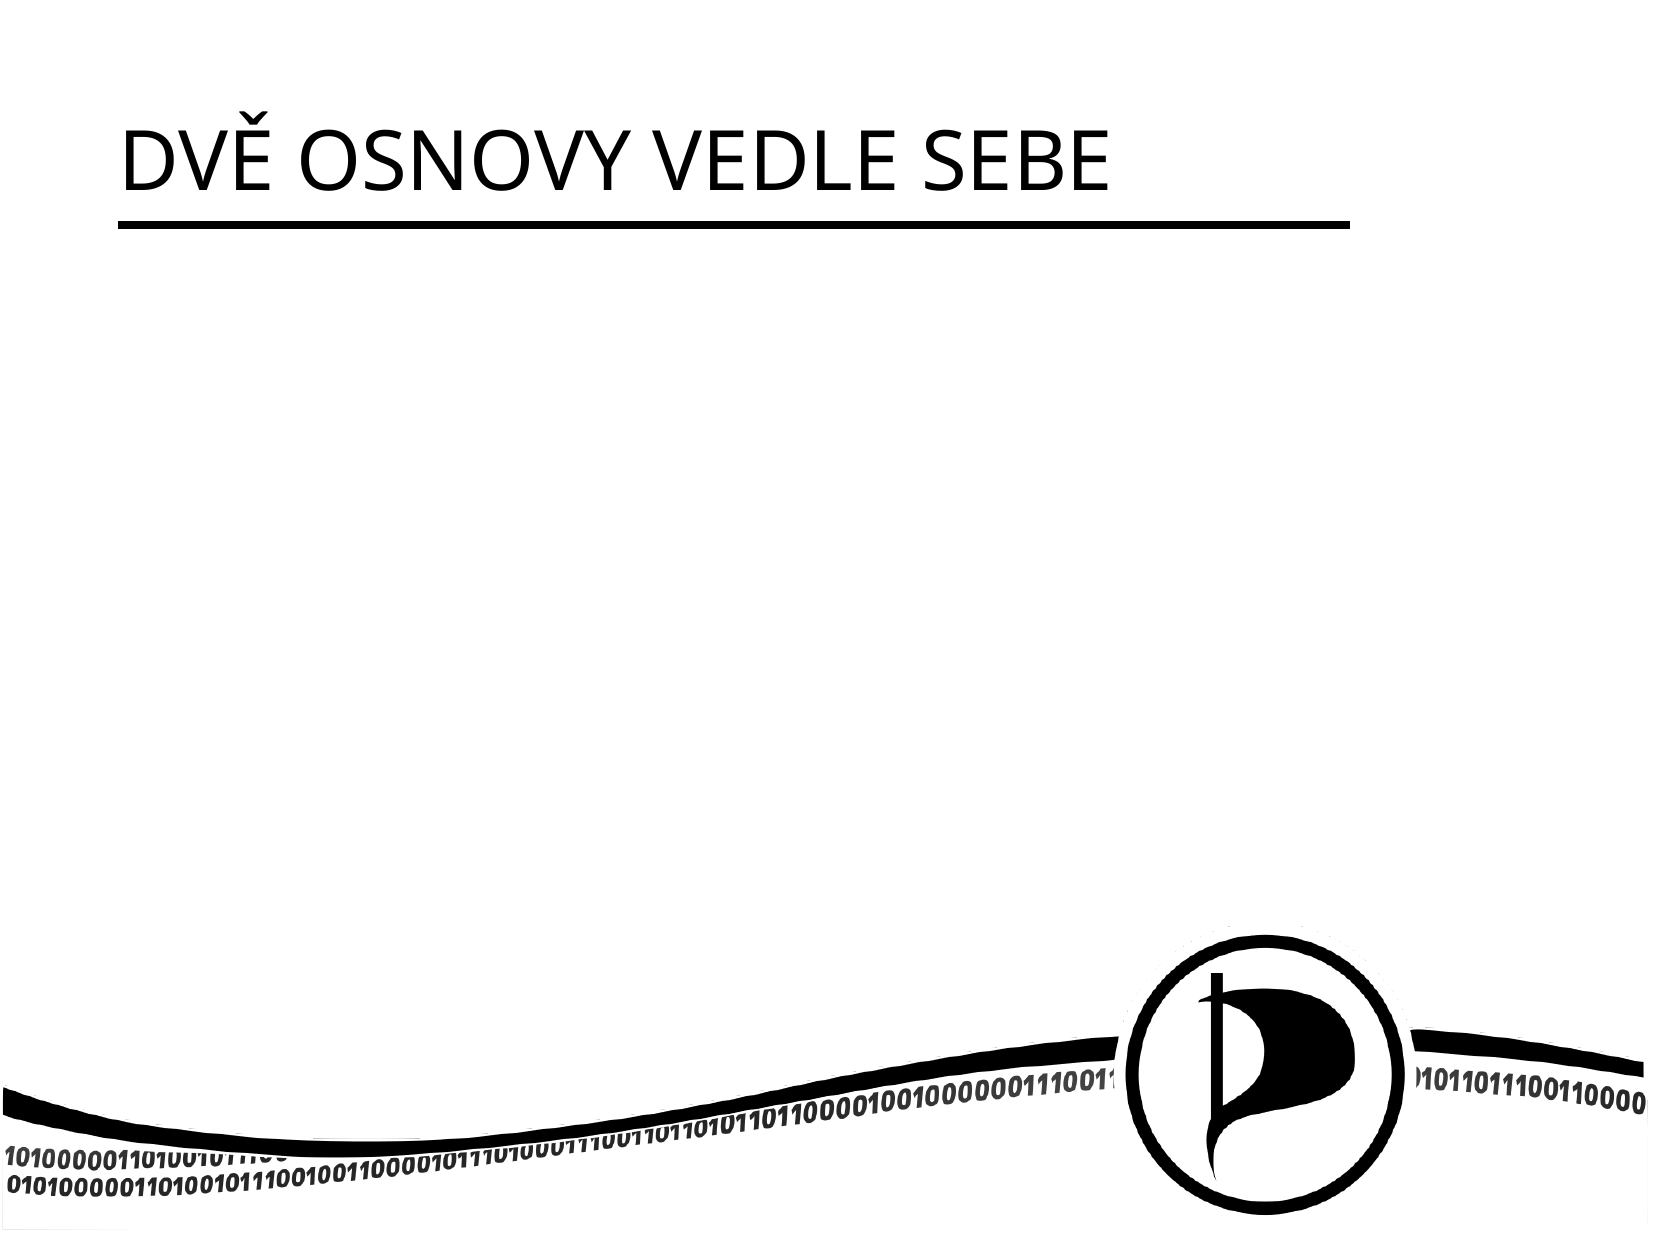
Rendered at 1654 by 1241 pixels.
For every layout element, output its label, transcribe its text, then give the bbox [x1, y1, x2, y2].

title DVĚ OSNOVY VEDLE SEBE [118, 8, 1576, 216]
picture [0, 922, 1648, 1230]
